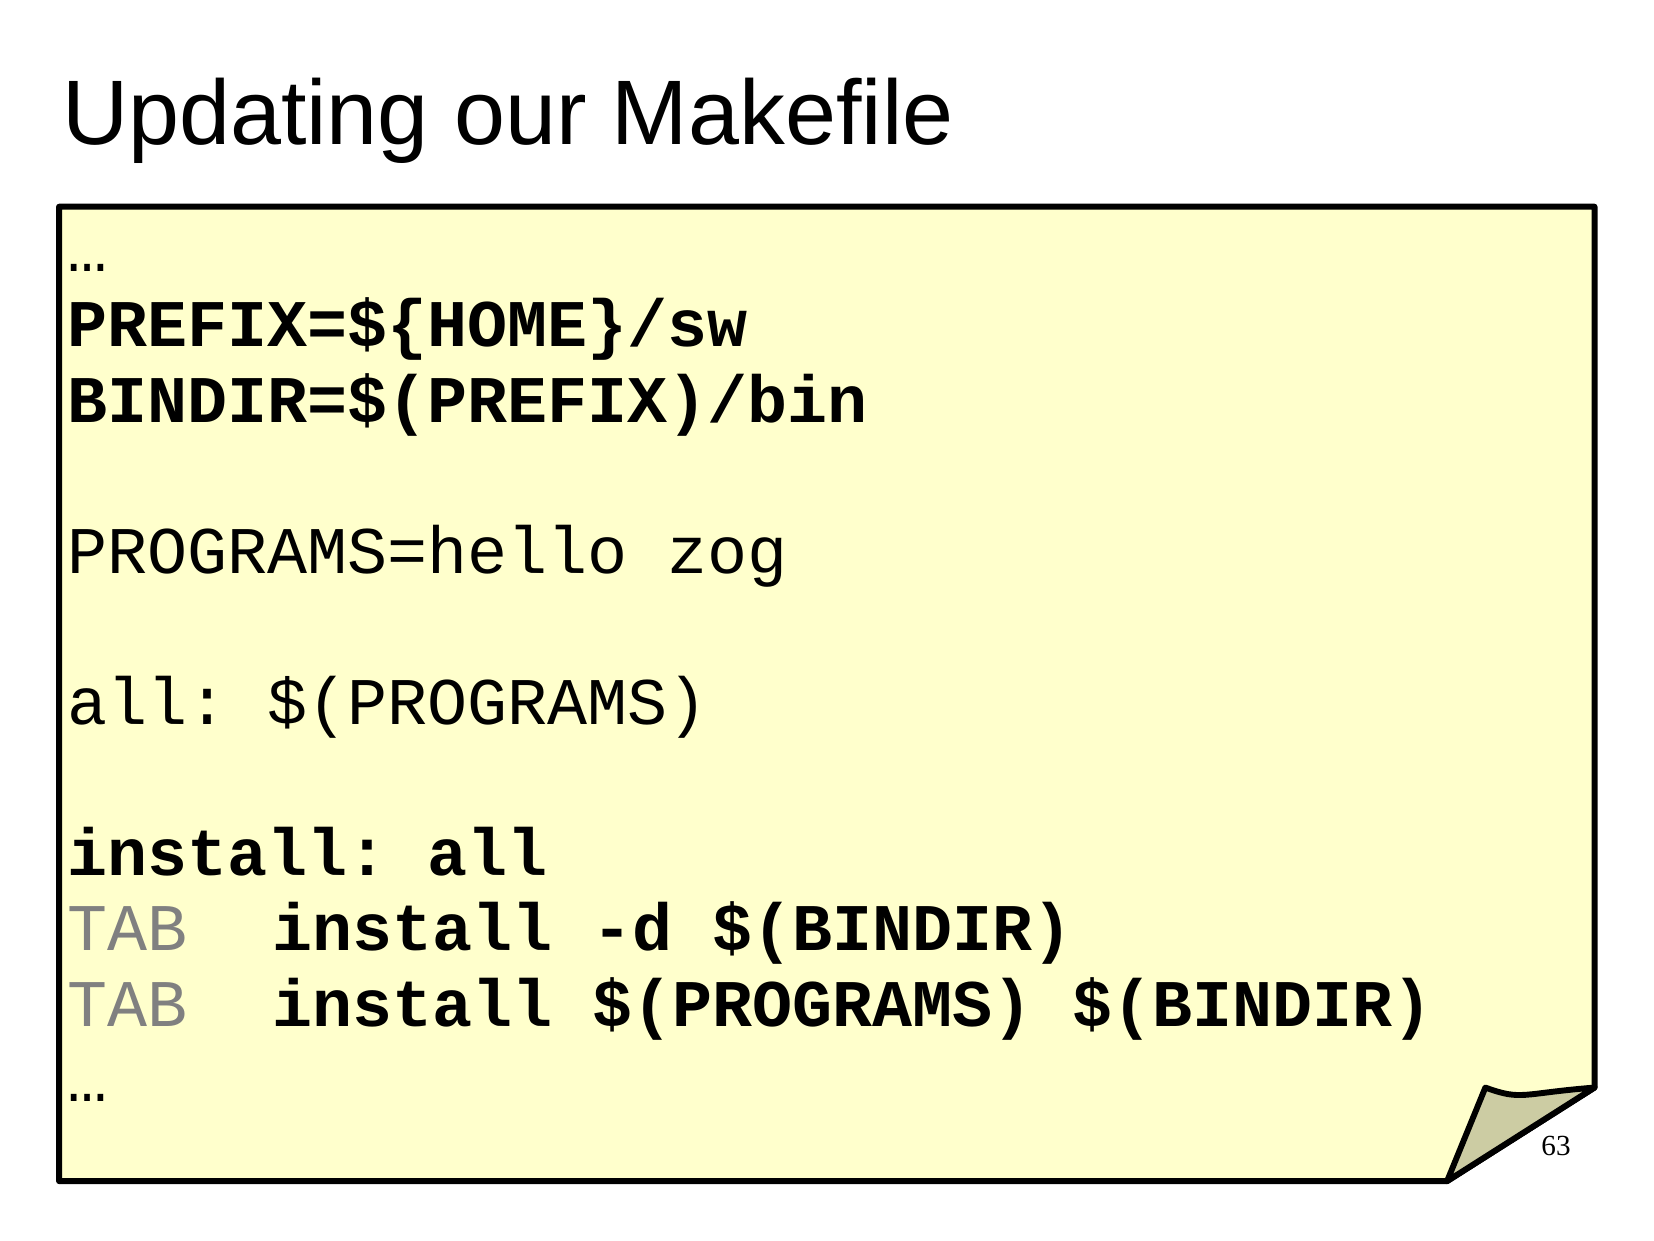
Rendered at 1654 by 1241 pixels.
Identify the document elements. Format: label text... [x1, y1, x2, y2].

text_box Updating our Makefile [59, 59, 958, 168]
text_box … PREFIX=${HOME}/sw BINDIR=$(PREFIX)/bin PROGRAMS=hello zog all: $(PROGRAMS) install: all TAB install -d $(BINDIR) TAB install $(PROGRAMS) $(BINDIR) … [59, 206, 1595, 1182]
